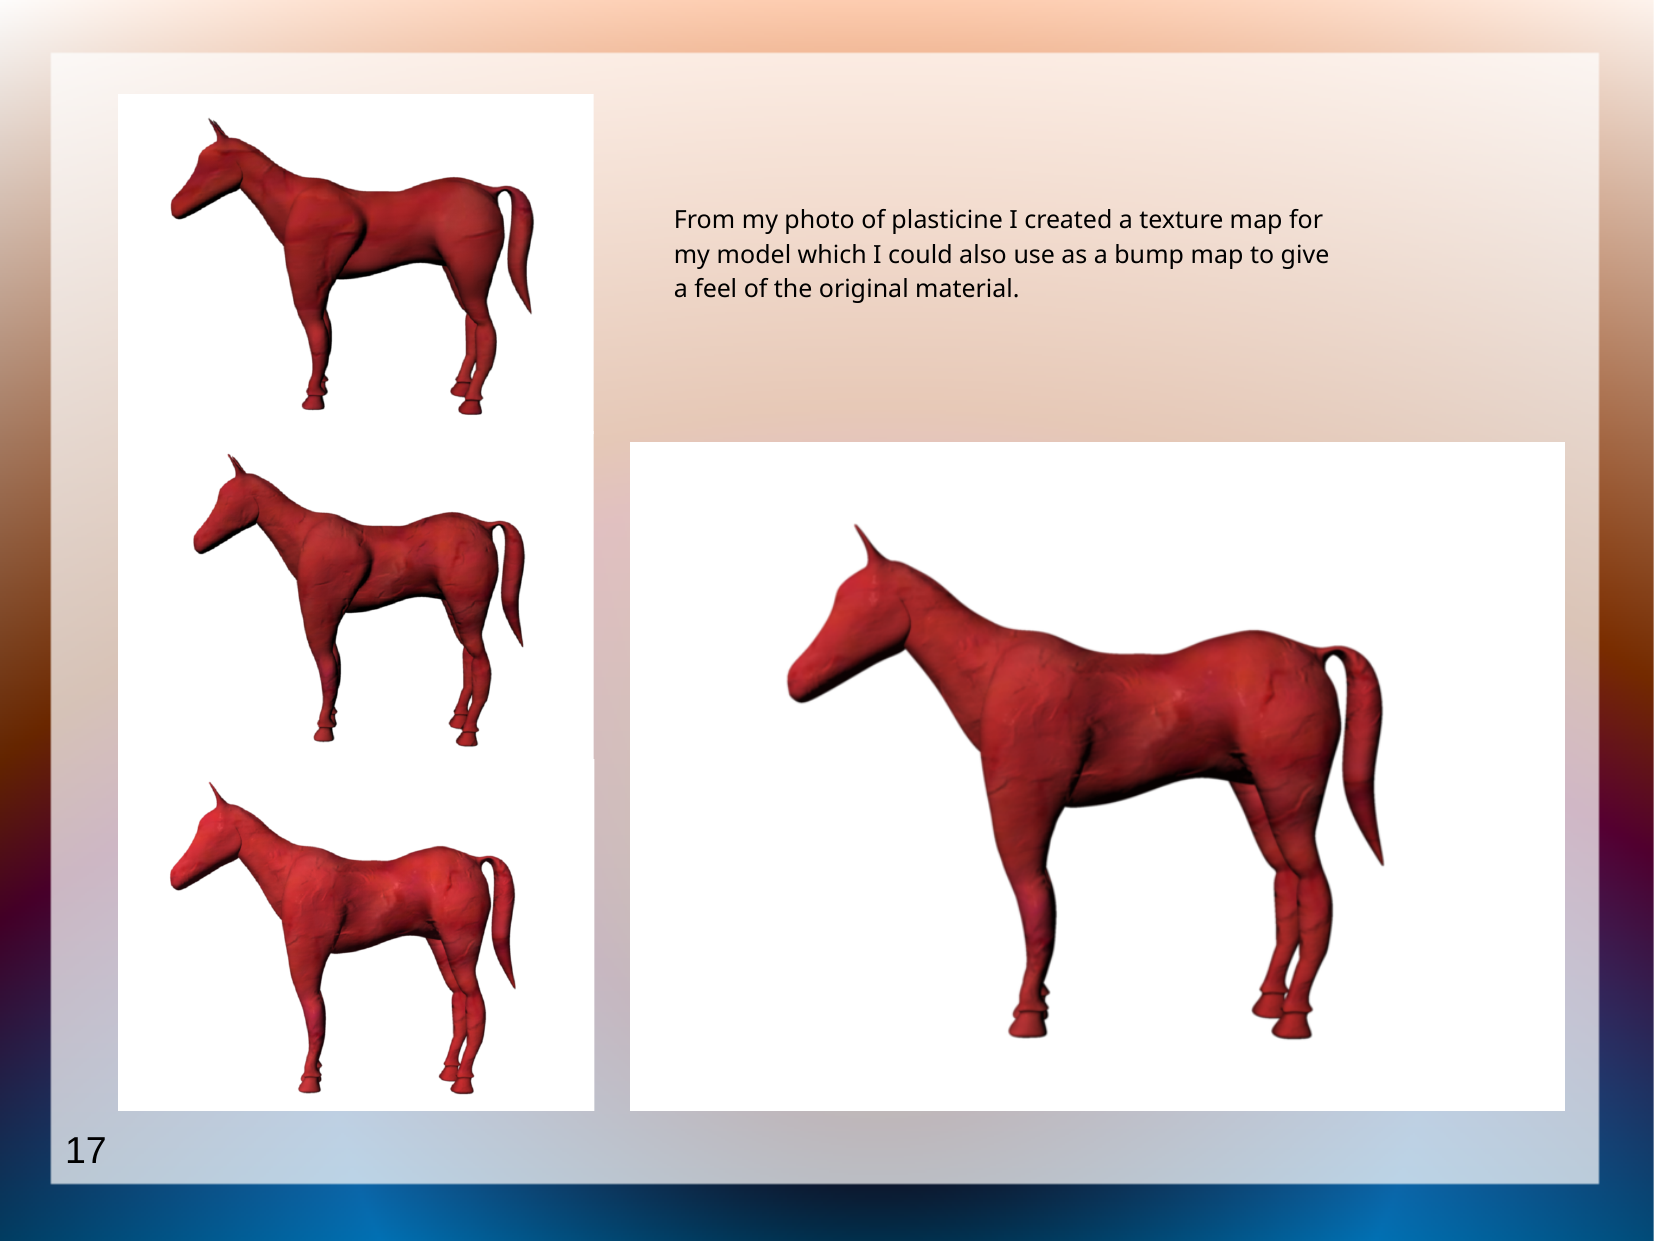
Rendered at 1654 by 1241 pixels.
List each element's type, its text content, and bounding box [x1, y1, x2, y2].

text_box <number> [50, 1122, 709, 1193]
picture [0, 0, 1654, 1241]
text_box From my photo of plasticine I created a texture map for my model which I could also use as a bump map to give a feel of the original material. [659, 194, 1510, 331]
